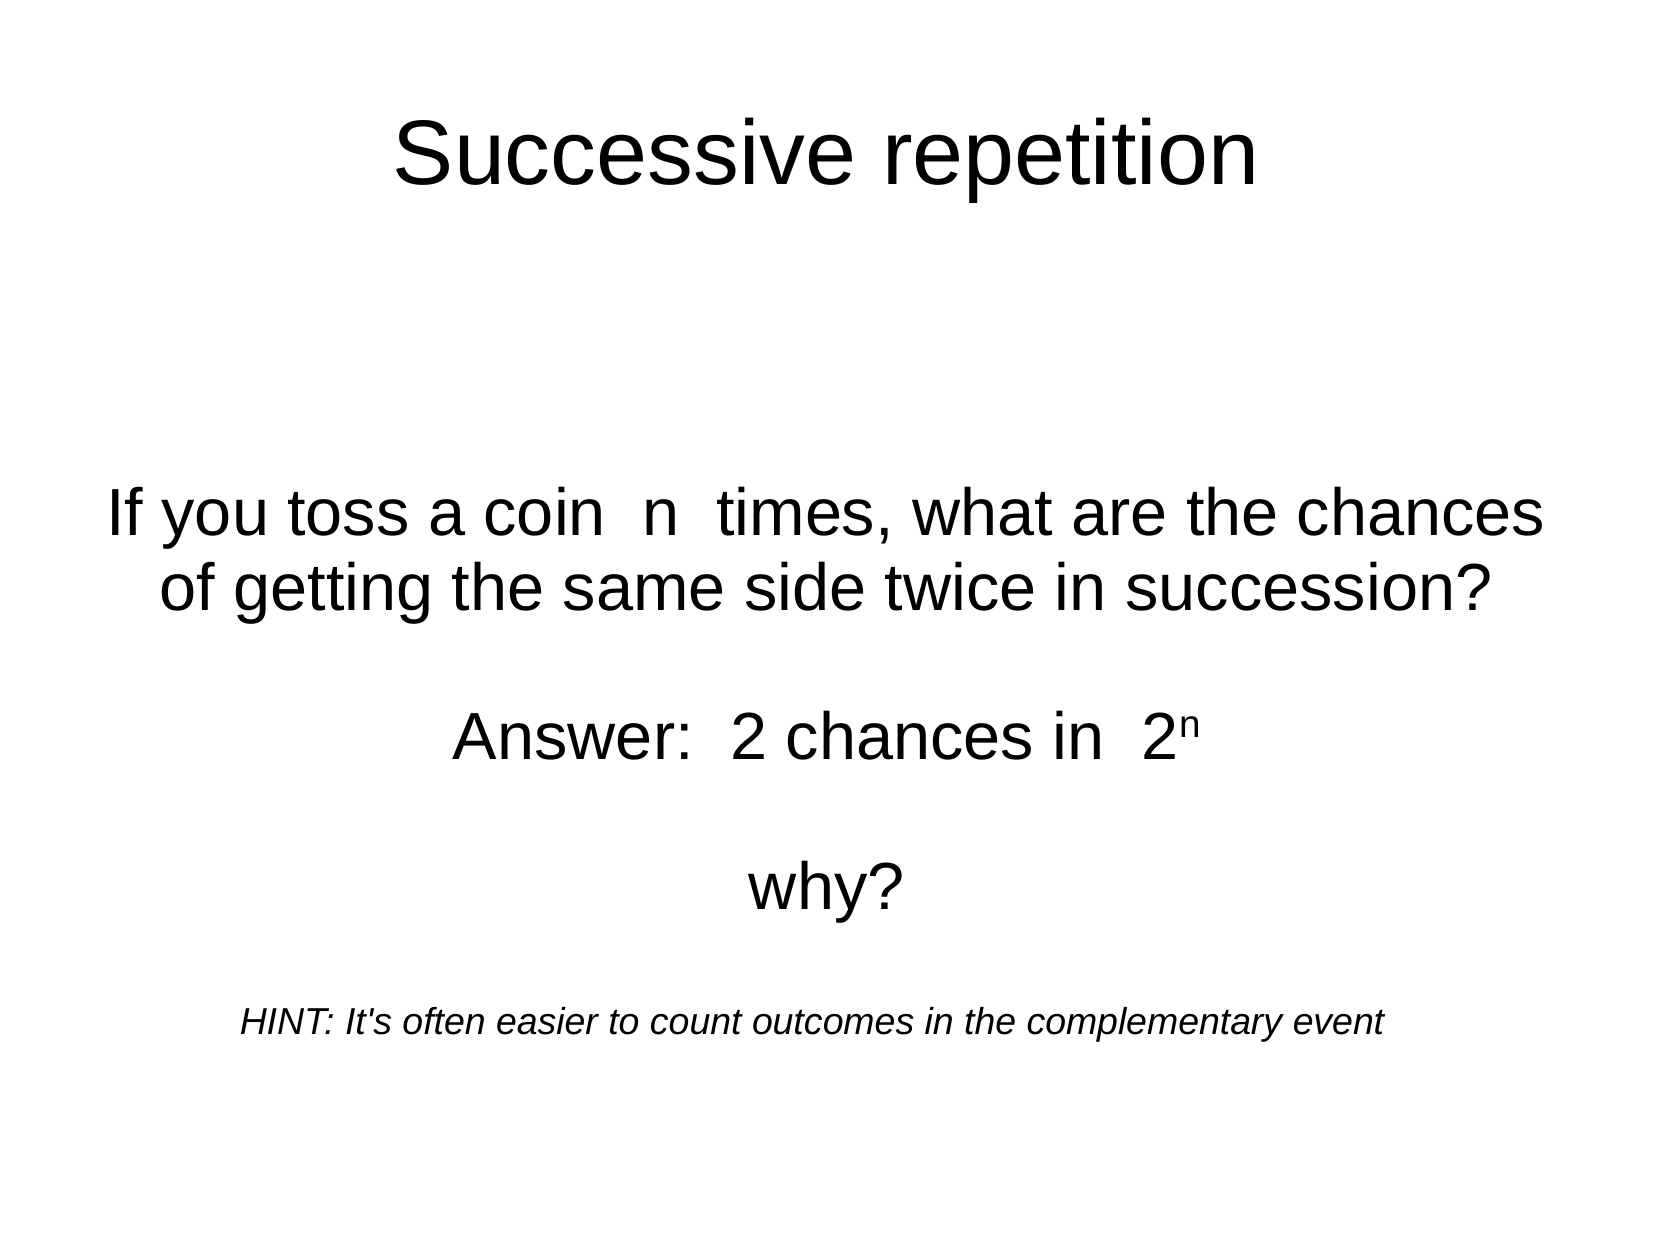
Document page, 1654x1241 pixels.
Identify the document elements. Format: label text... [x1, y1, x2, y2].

subtitle If you toss a coin n times, what are the chances of getting the same side twice in succession? Answer: 2 chances in 2n why? [82, 297, 1571, 1102]
text_box HINT: It's often easier to count outcomes in the complementary event [225, 993, 1401, 1051]
title Successive repetition [82, 56, 1571, 250]
